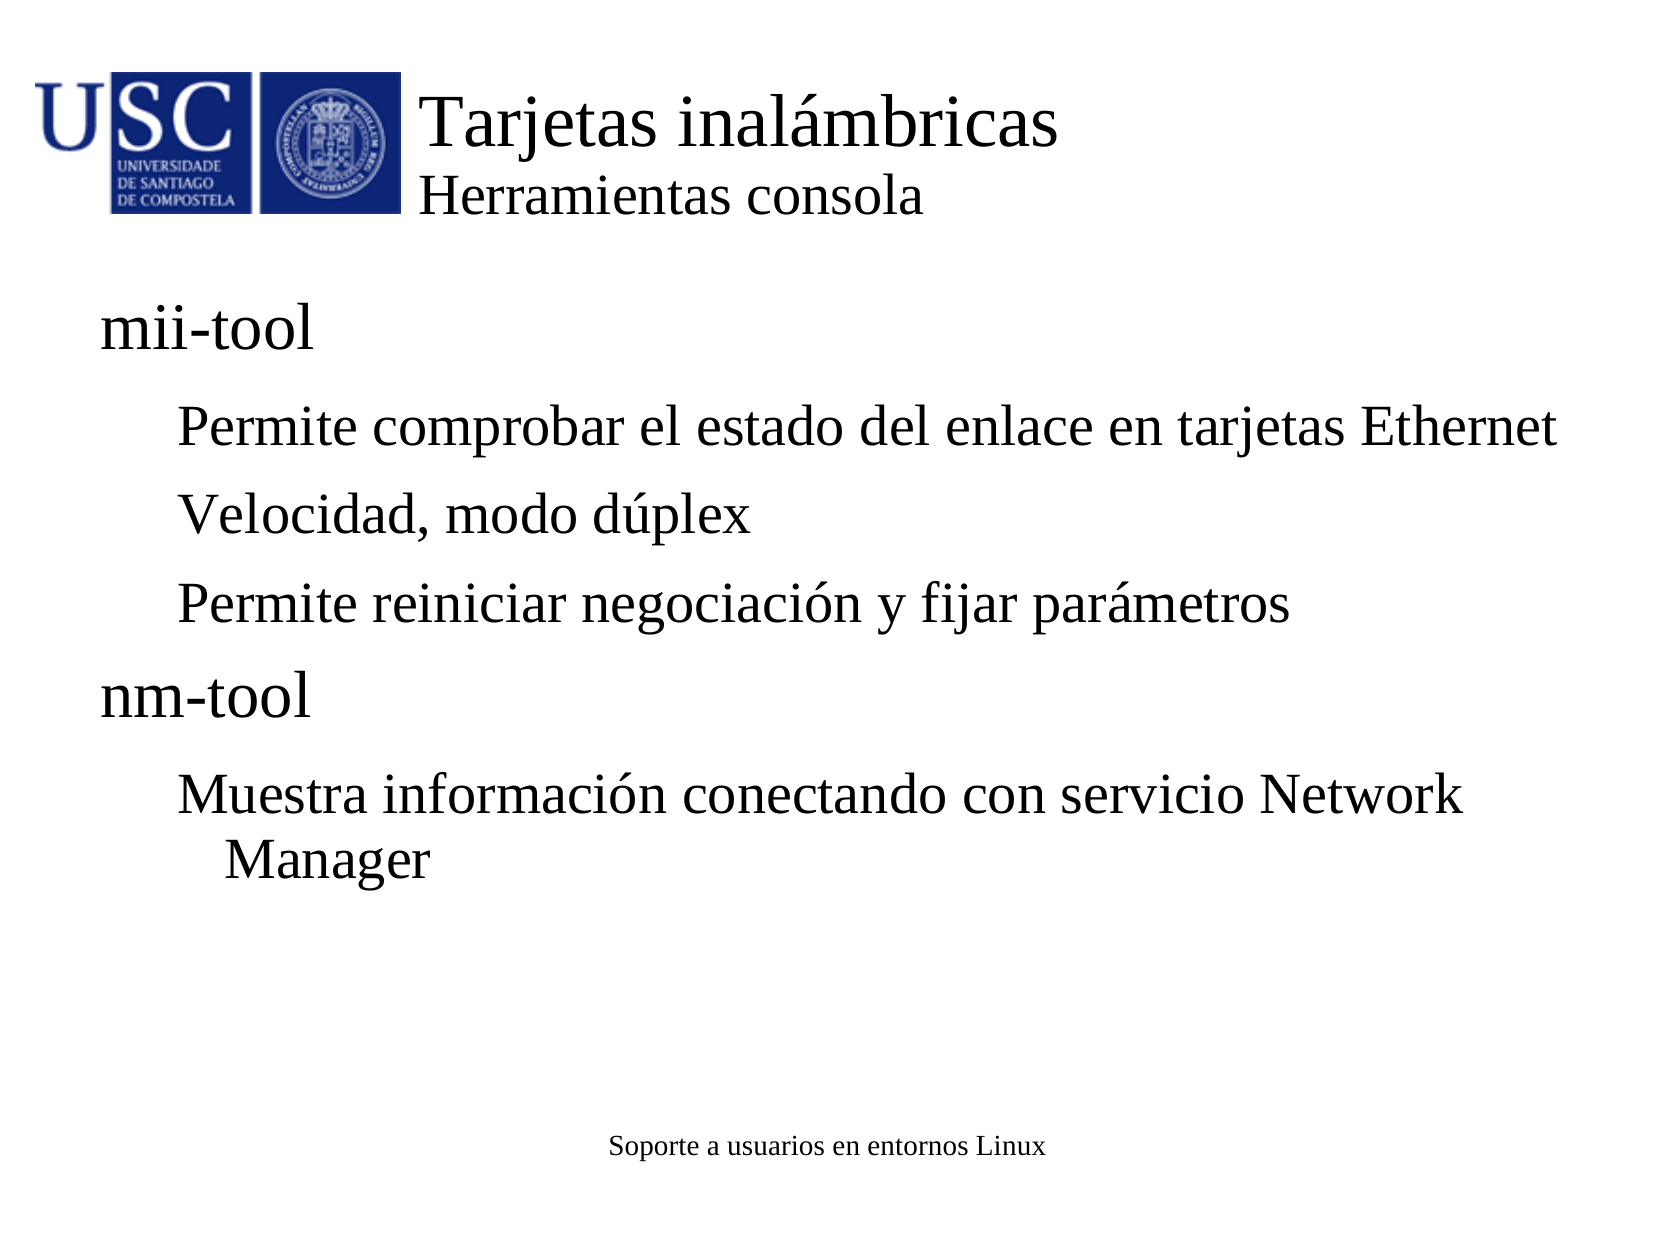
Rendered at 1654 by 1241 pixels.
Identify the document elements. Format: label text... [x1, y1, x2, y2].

picture [35, 72, 401, 214]
list mii-tool Permite comprobar el estado del enlace en tarjetas Ethernet Velocidad, modo dúplex Permite reiniciar negociación y fijar parámetros nm-tool Muestra información conectando con servicio Network Manager [82, 290, 1571, 1109]
title Tarjetas inalámbricas Herramientas consola [418, 49, 1571, 257]
